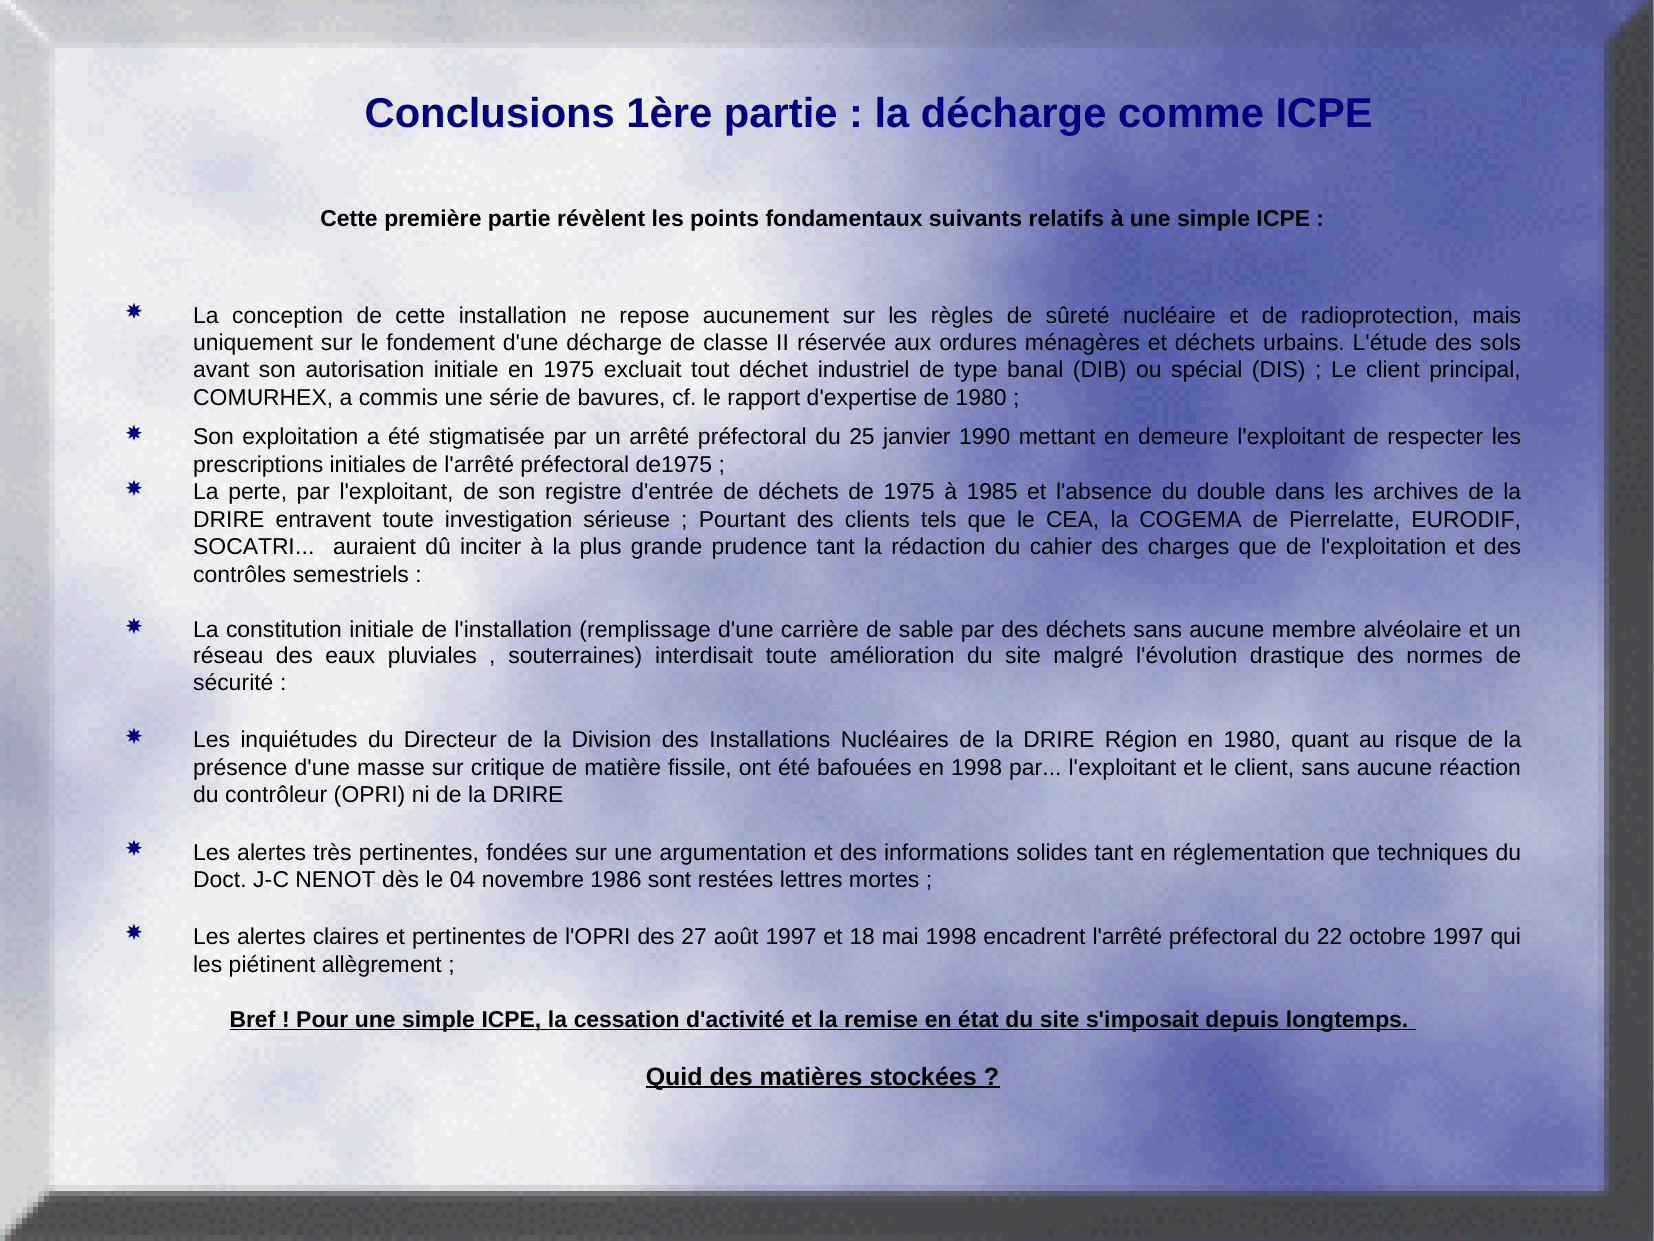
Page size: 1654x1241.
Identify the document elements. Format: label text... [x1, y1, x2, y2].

title Conclusions 1ère partie : la décharge comme ICPE [202, 59, 1536, 178]
picture [0, 0, 1654, 1241]
list Cette première partie révèlent les points fondamentaux suivants relatifs à une simple ICPE : La conception de cette installation ne repose aucunement sur les règles de sûreté nucléaire et de radioprotection, mais uniquement sur le fondement d'une décharge de classe II réservée aux ordures ménagères et déchets urbains. L'étude des sols avant son autorisation initiale en 1975 excluait tout déchet industriel de type banal (DIB) ou spécial (DIS) ; Le client principal, COMURHEX, a commis une série de bavures, cf. le rapport d'expertise de 1980 ; Son exploitation a été stigmatisée par un arrêté préfectoral du 25 janvier 1990 mettant en demeure l'exploitant de respecter les prescriptions initiales de l'arrêté préfectoral de1975 ; La perte, par l'exploitant, de son registre d'entrée de déchets de 1975 à 1985 et l'absence du double dans les archives de la DRIRE entravent toute investigation sérieuse ; Pourtant des clients tels que le CEA, la COGEMA de Pierrelatte, EURODIF, SOCATRI... auraient dû inciter à la plus grande prudence tant la rédaction du cahier des charges que de l'exploitation et des contrôles semestriels : La constitution initiale de l'installation (remplissage d'une carrière de sable par des déchets sans aucune membre alvéolaire et un réseau des eaux pluviales , souterraines) interdisait toute amélioration du site malgré l'évolution drastique des normes de sécurité : Les inquiétudes du Directeur de la Division des Installations Nucléaires de la DRIRE Région en 1980, quant au risque de la présence d'une masse sur critique de matière fissile, ont été bafouées en 1998 par... l'exploitant et le client, sans aucune réaction du contrôleur (OPRI) ni de la DRIRE Les alertes très pertinentes, fondées sur une argumentation et des informations solides tant en réglementation que techniques du Doct. J-C NENOT dès le 04 novembre 1986 sont restées lettres mortes ; Les alertes claires et pertinentes de l'OPRI des 27 août 1997 et 18 mai 1998 encadrent l'arrêté préfectoral du 22 octobre 1997 qui les piétinent allègrement ; Bref ! Pour une simple ICPE, la cessation d'activité et la remise en état du site s'imposait depuis longtemps. Quid des matières stockées ? [118, 205, 1523, 1189]
